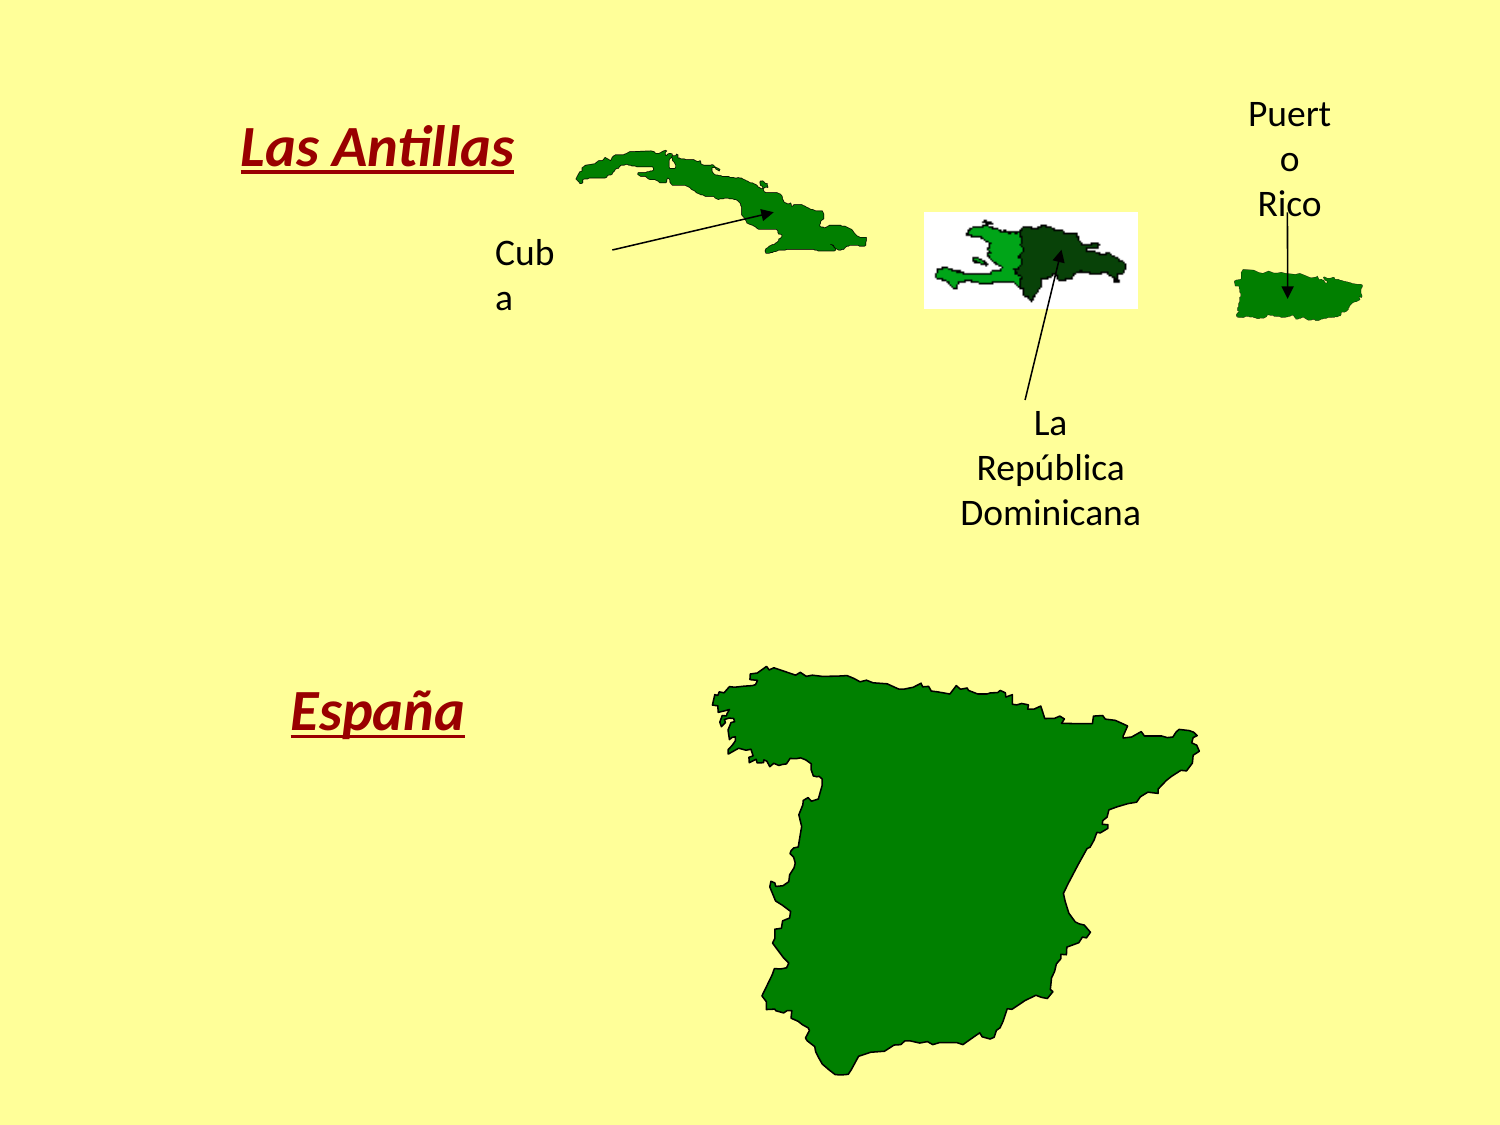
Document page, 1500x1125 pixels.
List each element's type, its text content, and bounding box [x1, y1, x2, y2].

text_box La República Dominicana [940, 390, 1161, 496]
picture [1234, 269, 1363, 321]
text_box Puerto Rico [1223, 81, 1356, 187]
picture [924, 212, 1138, 309]
picture [575, 149, 868, 255]
text_box España [275, 664, 480, 751]
text_box Las Antillas [225, 99, 530, 186]
text_box Cuba [480, 220, 587, 281]
text_box [712, 666, 1200, 1075]
